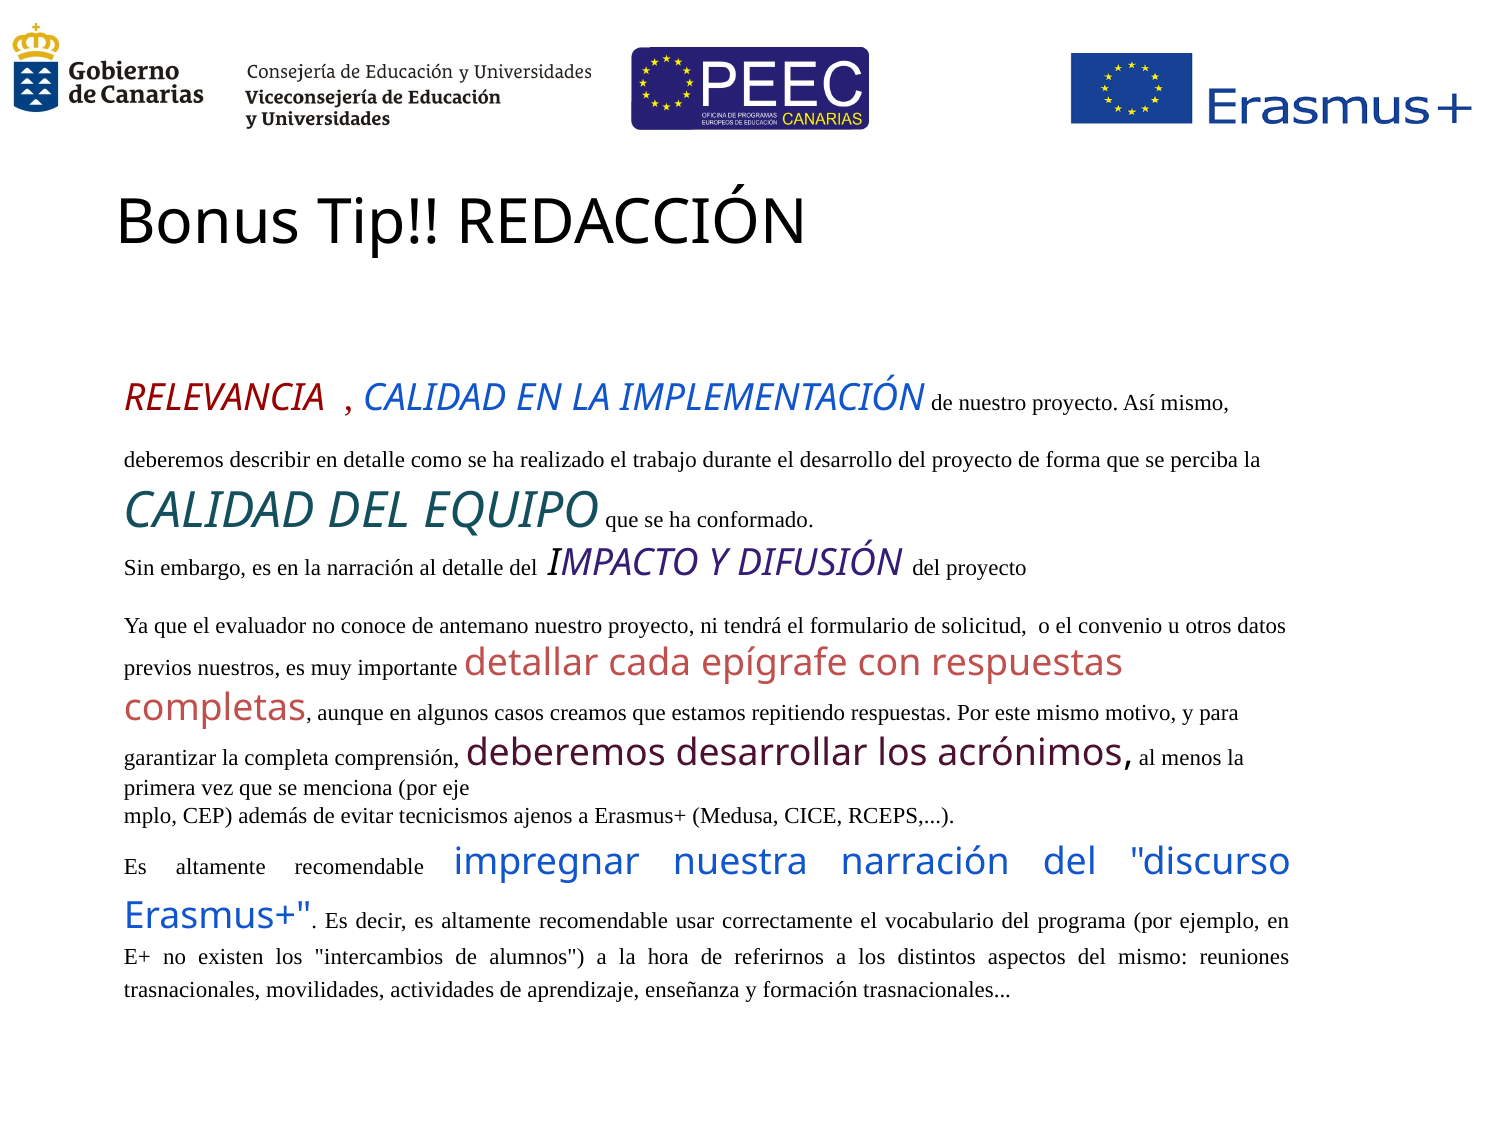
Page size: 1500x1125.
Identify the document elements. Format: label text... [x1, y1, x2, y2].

picture [1070, 53, 1472, 125]
text_box Bonus Tip!! REDACCIÓN [108, 173, 1242, 338]
picture [12, 23, 591, 130]
text_box RELEVANCIA , CALIDAD EN LA IMPLEMENTACIÓN de nuestro proyecto. Así mismo, deberemos describir en detalle como se ha realizado el trabajo durante el desarrollo del proyecto de forma que se perciba la CALIDAD DEL EQUIPO que se ha conformado. Sin embargo, es en la narración al detalle del IMPACTO Y DIFUSIÓN del proyecto Ya que el evaluador no conoce de antemano nuestro proyecto, ni tendrá el formulario de solicitud, o el convenio u otros datos previos nuestros, es muy importante detallar cada epígrafe con respuestas completas, aunque en algunos casos creamos que estamos repitiendo respuestas. Por este mismo motivo, y para garantizar la completa comprensión, deberemos desarrollar los acrónimos, al menos la primera vez que se menciona (por eje mplo, CEP) además de evitar tecnicismos ajenos a Erasmus+ (Medusa, CICE, RCEPS,...). Es altamente recomendable impregnar nuestra narración del "discurso Erasmus+". Es decir, es altamente recomendable usar correctamente el vocabulario del programa (por ejemplo, en E+ no existen los "intercambios de alumnos") a la hora de referirnos a los distintos aspectos del mismo: reuniones trasnacionales, movilidades, actividades de aprendizaje, enseñanza y formación trasnacionales... [108, 390, 1307, 1043]
picture [631, 47, 869, 130]
